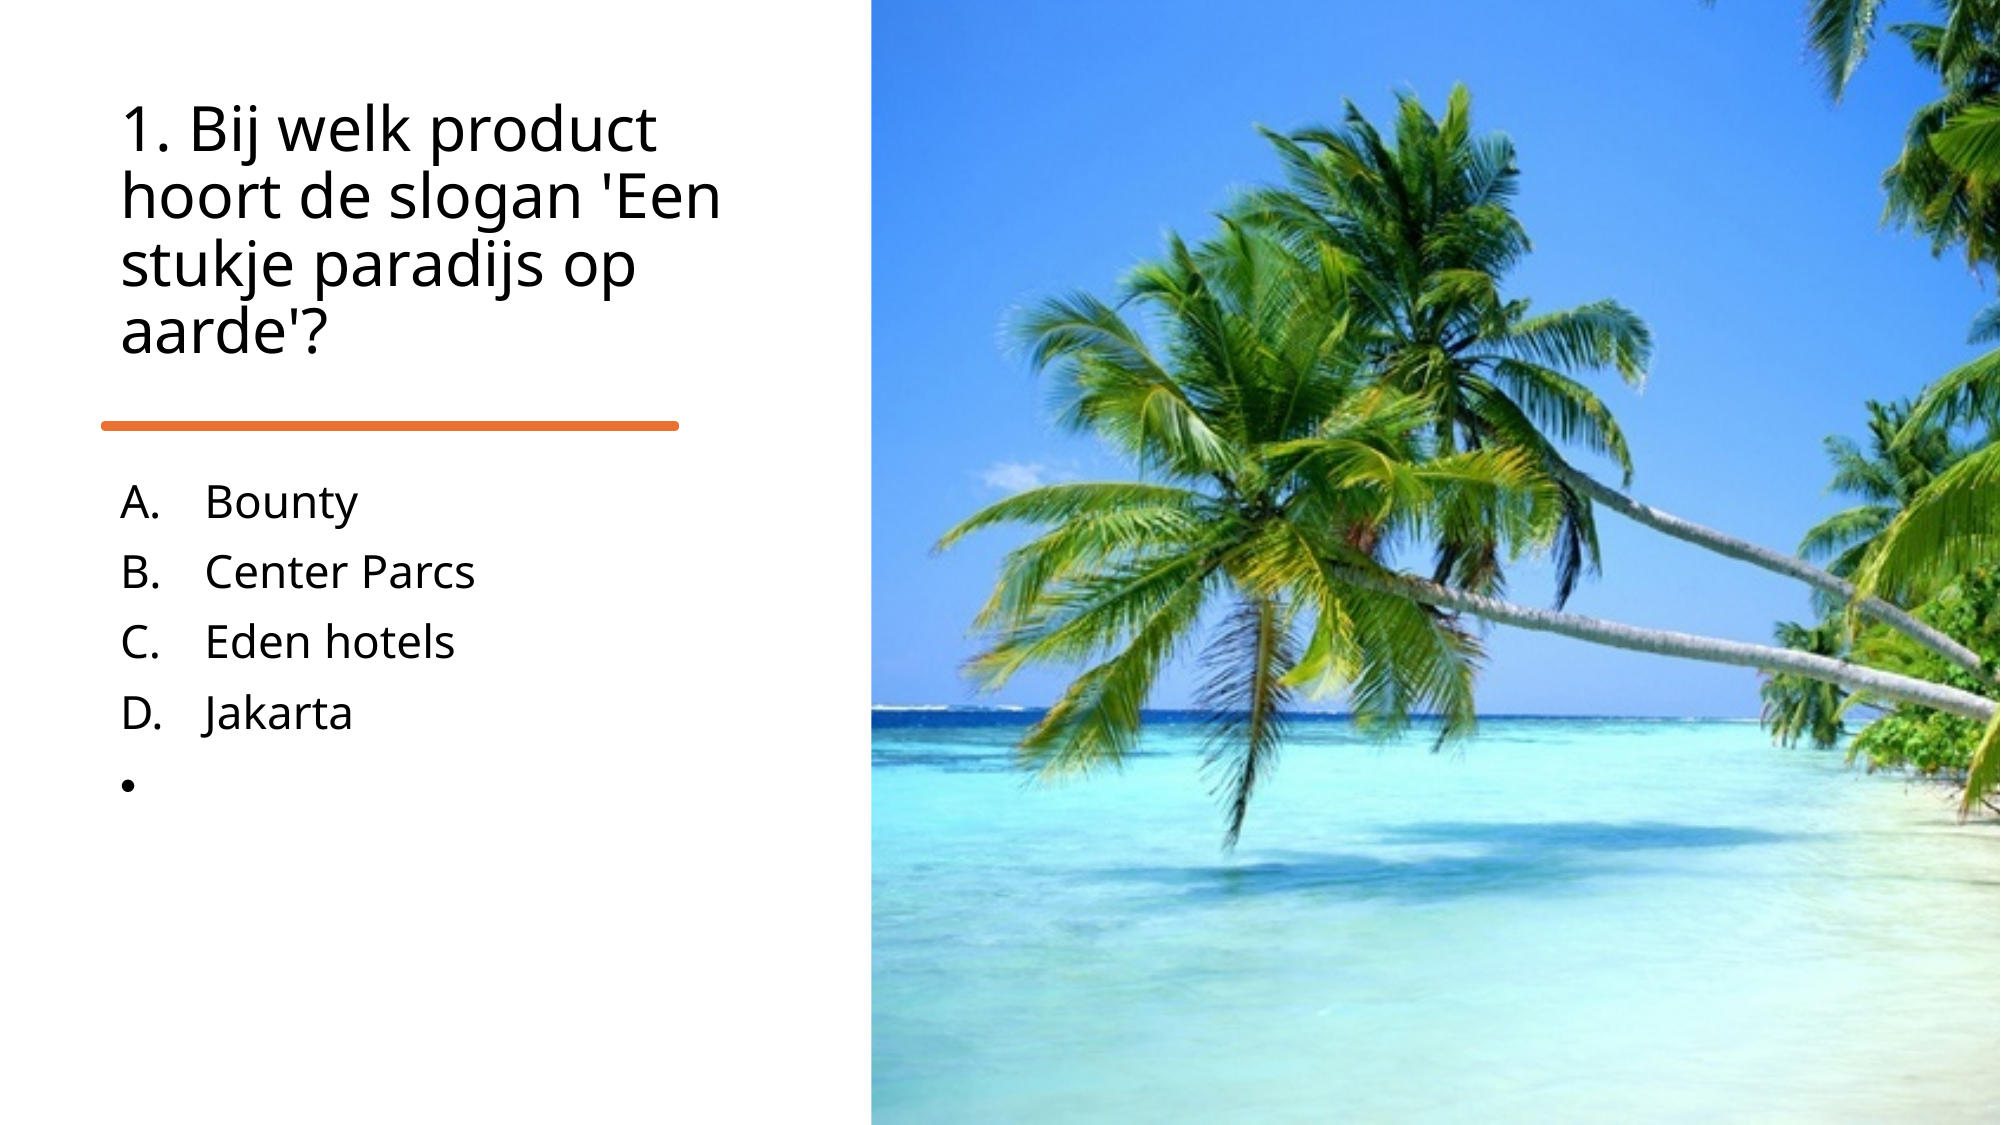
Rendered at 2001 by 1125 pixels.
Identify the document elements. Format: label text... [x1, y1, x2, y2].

text_box [0, 0, 871, 1125]
list Bounty Center Parcs Eden hotels Jakarta [105, 471, 802, 1016]
title 1. Bij welk product hoort de slogan 'Een stukje paradijs op aarde'? [105, 53, 822, 375]
picture [871, 0, 2000, 1125]
